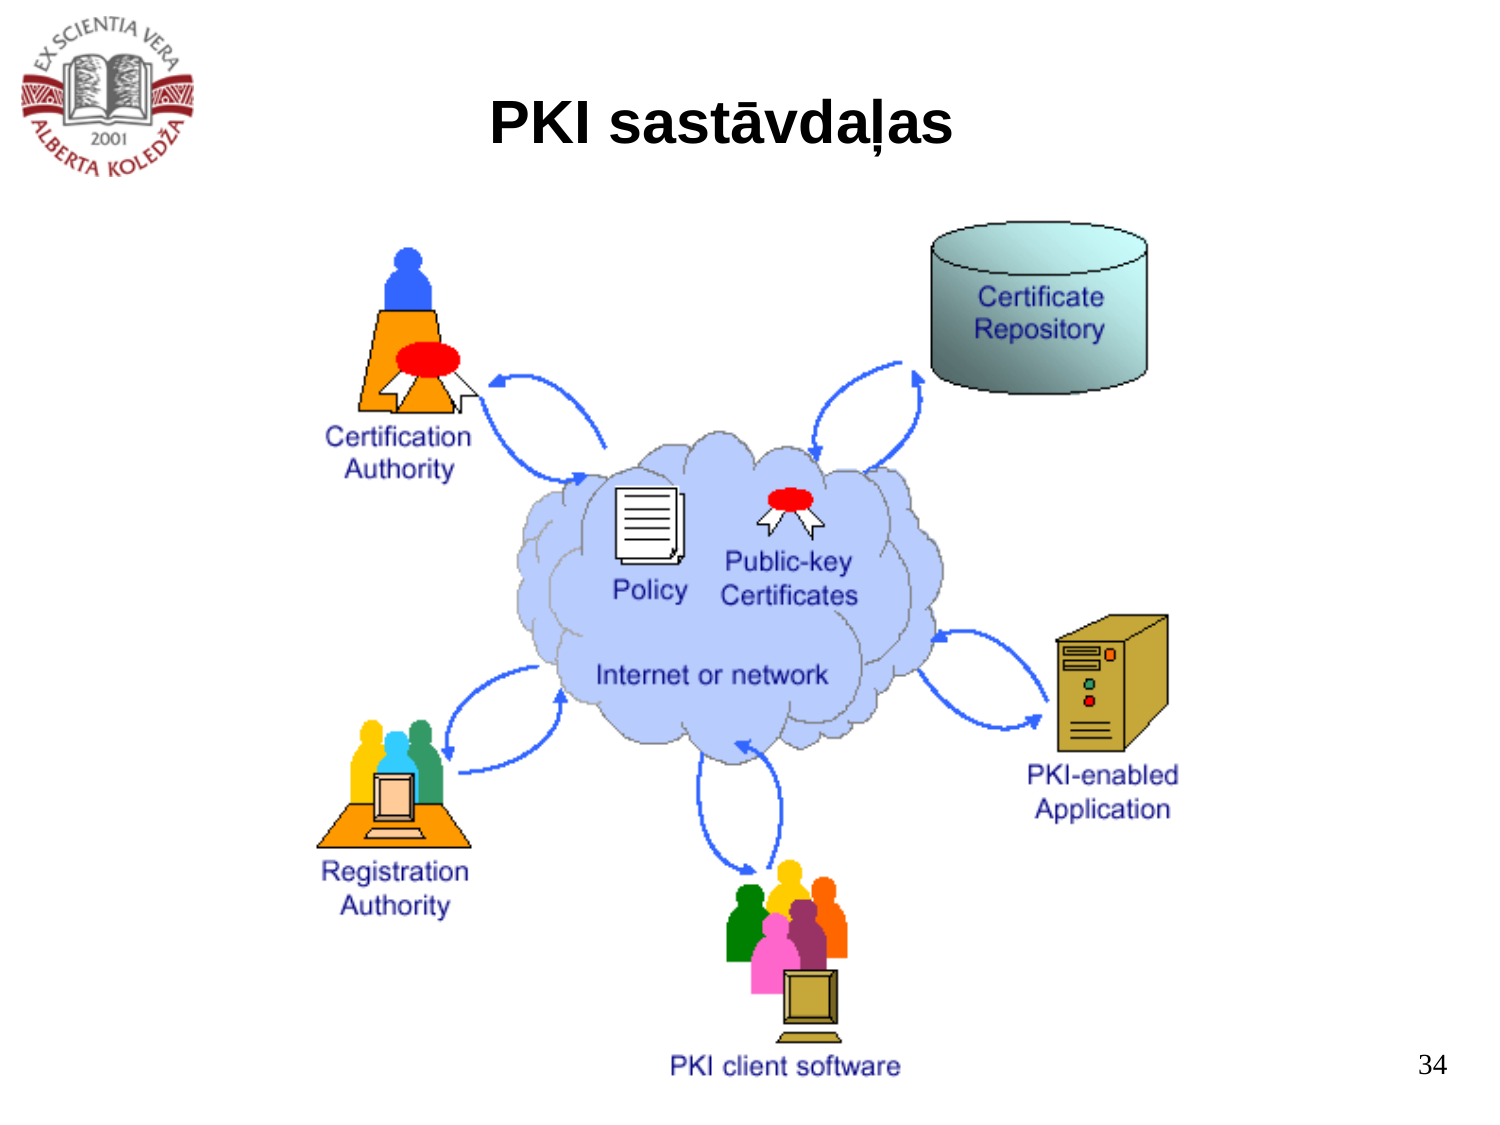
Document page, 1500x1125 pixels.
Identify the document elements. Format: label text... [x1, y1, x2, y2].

picture [300, 212, 1188, 1089]
text_box <skaitlis> [1312, 1037, 1463, 1101]
picture [21, 16, 194, 177]
title PKI sastāvdaļas [50, 62, 1374, 175]
